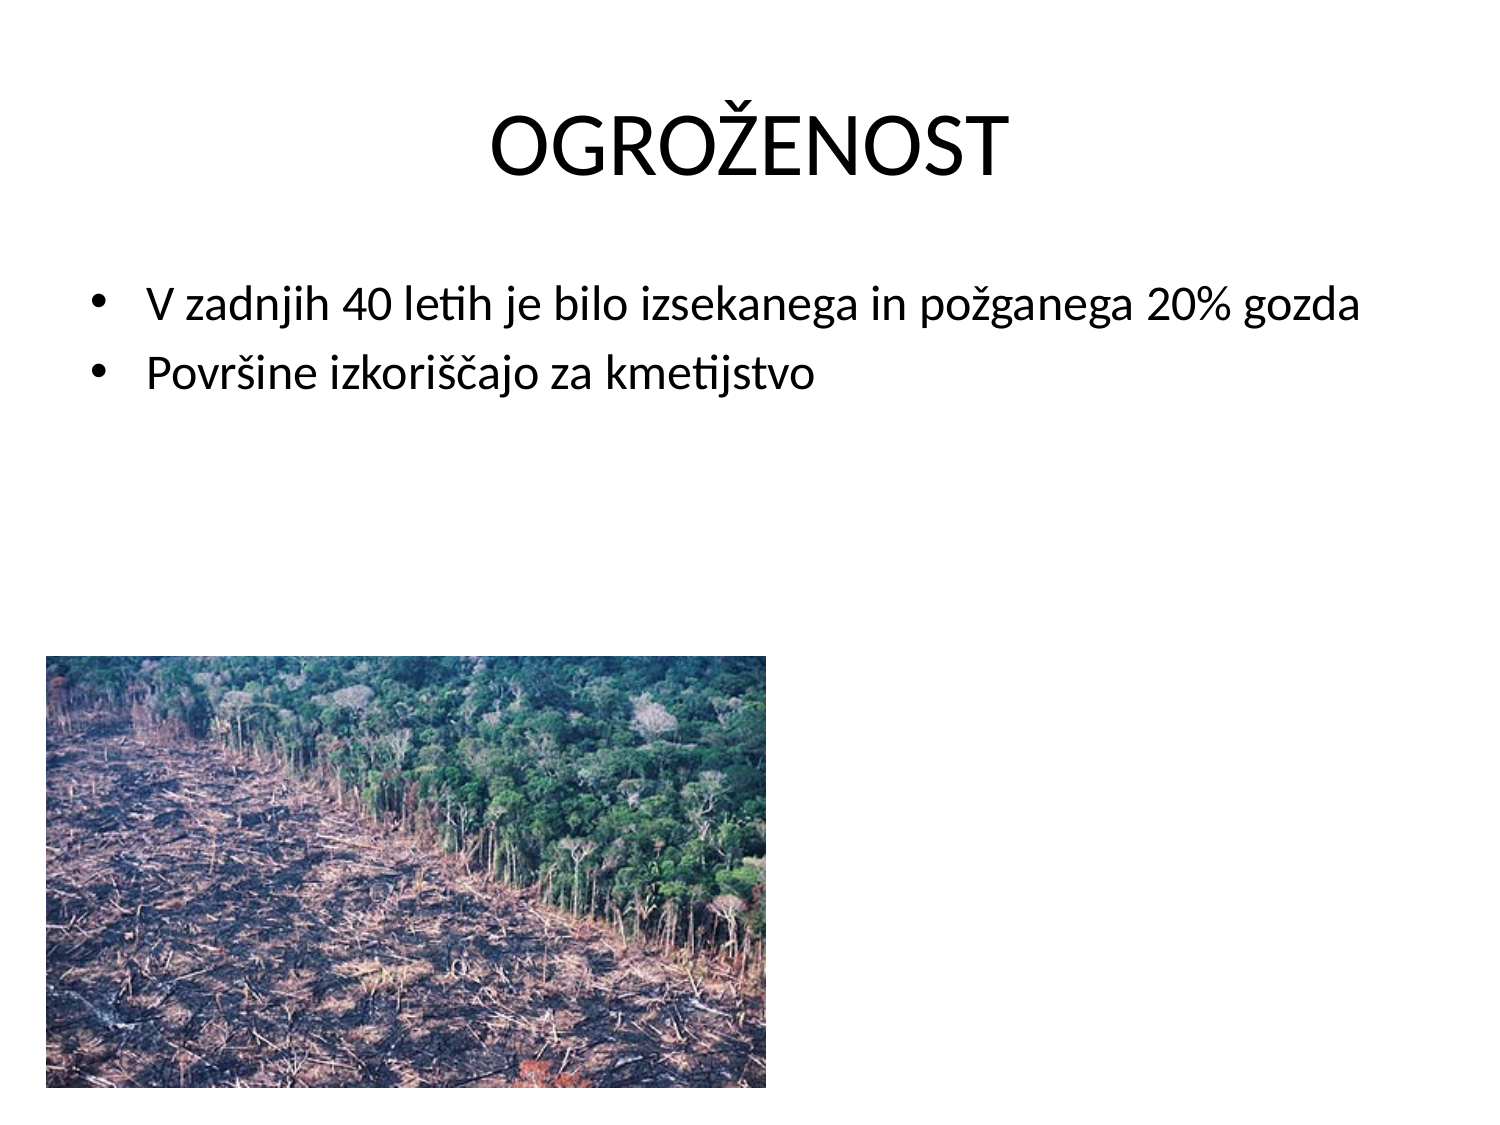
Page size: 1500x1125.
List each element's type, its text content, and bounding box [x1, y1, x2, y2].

list V zadnjih 40 letih je bilo izsekanega in požganega 20% gozda Površine izkoriščajo za kmetijstvo [75, 262, 1425, 1005]
title OGROŽENOST [75, 45, 1425, 233]
picture [46, 656, 766, 1088]
